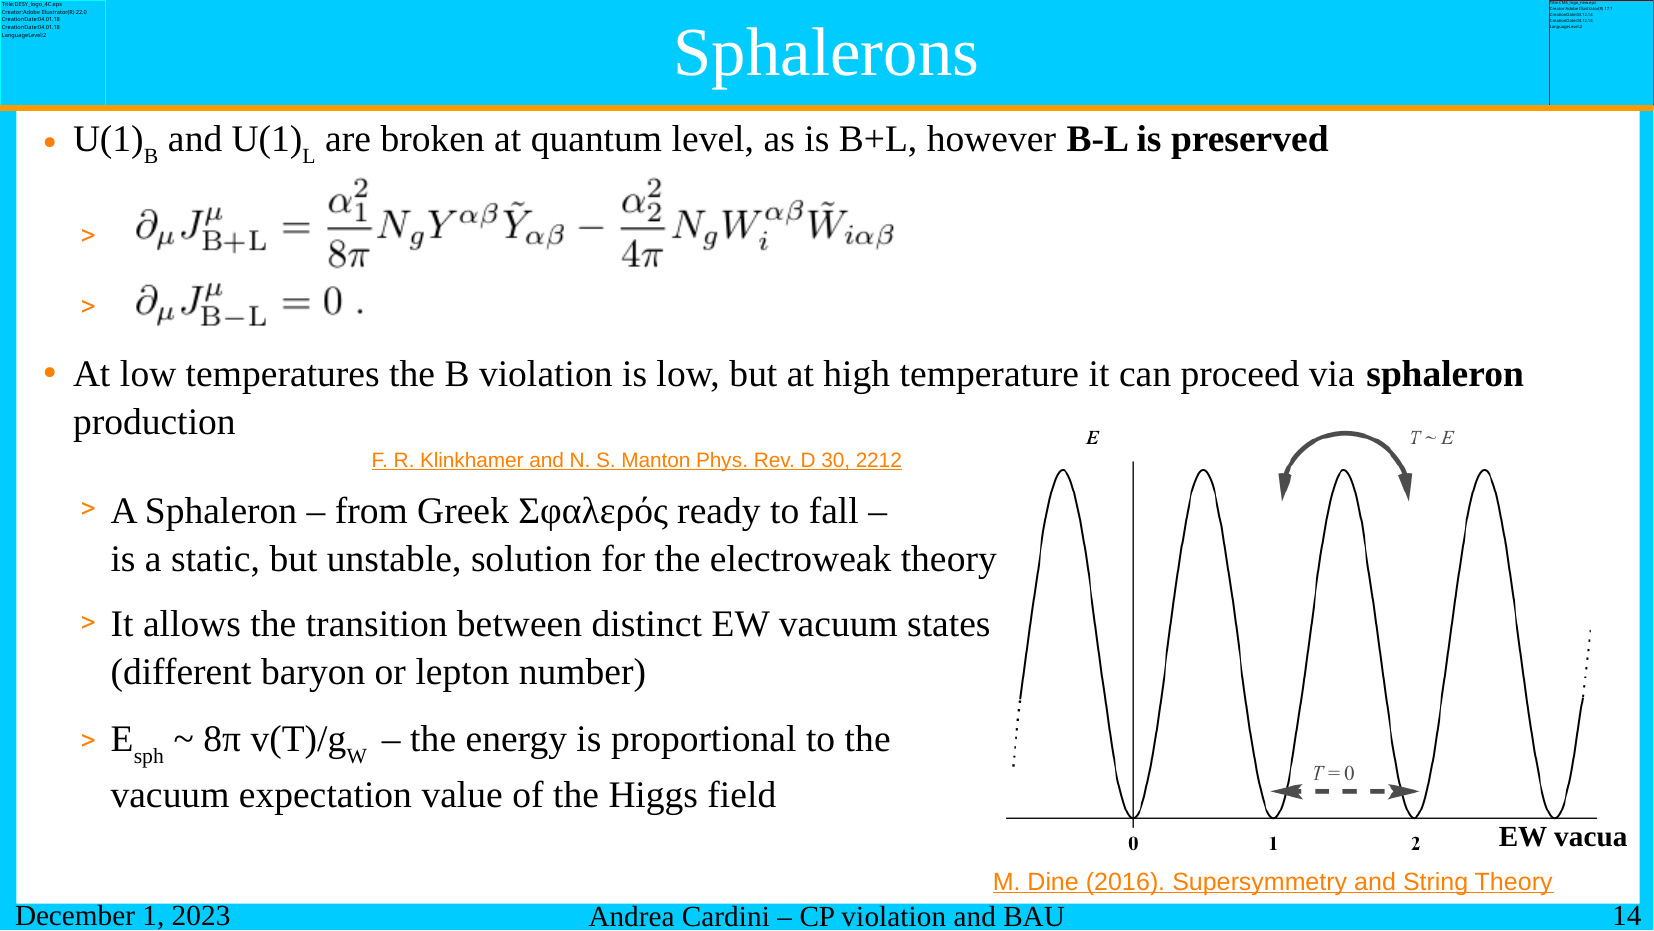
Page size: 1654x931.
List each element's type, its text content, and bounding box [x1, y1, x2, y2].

title Sphalerons [14, 0, 1640, 106]
text_box EW vacua [1484, 813, 1654, 861]
list U(1)B and U(1)L are broken at quantum level, as is B+L, however B-L is preserved At low temperatures the B violation is low, but at high temperature it can proceed via sphaleron production A Sphaleron – from Greek Σφαλερός ready to fall – is a static, but unstable, solution for the electroweak theory It allows the transition between distinct EW vacuum states (different baryon or lepton number) Esph ~ 8π v(T)/gW – the energy is proportional to the vacuum expectation value of the Higgs field [0, 110, 1640, 901]
text_box F. R. Klinkhamer and N. S. Manton Phys. Rev. D 30, 2212 [356, 441, 1013, 480]
text_box M. Dine (2016). Supersymmetry and String Theory [978, 860, 1654, 931]
